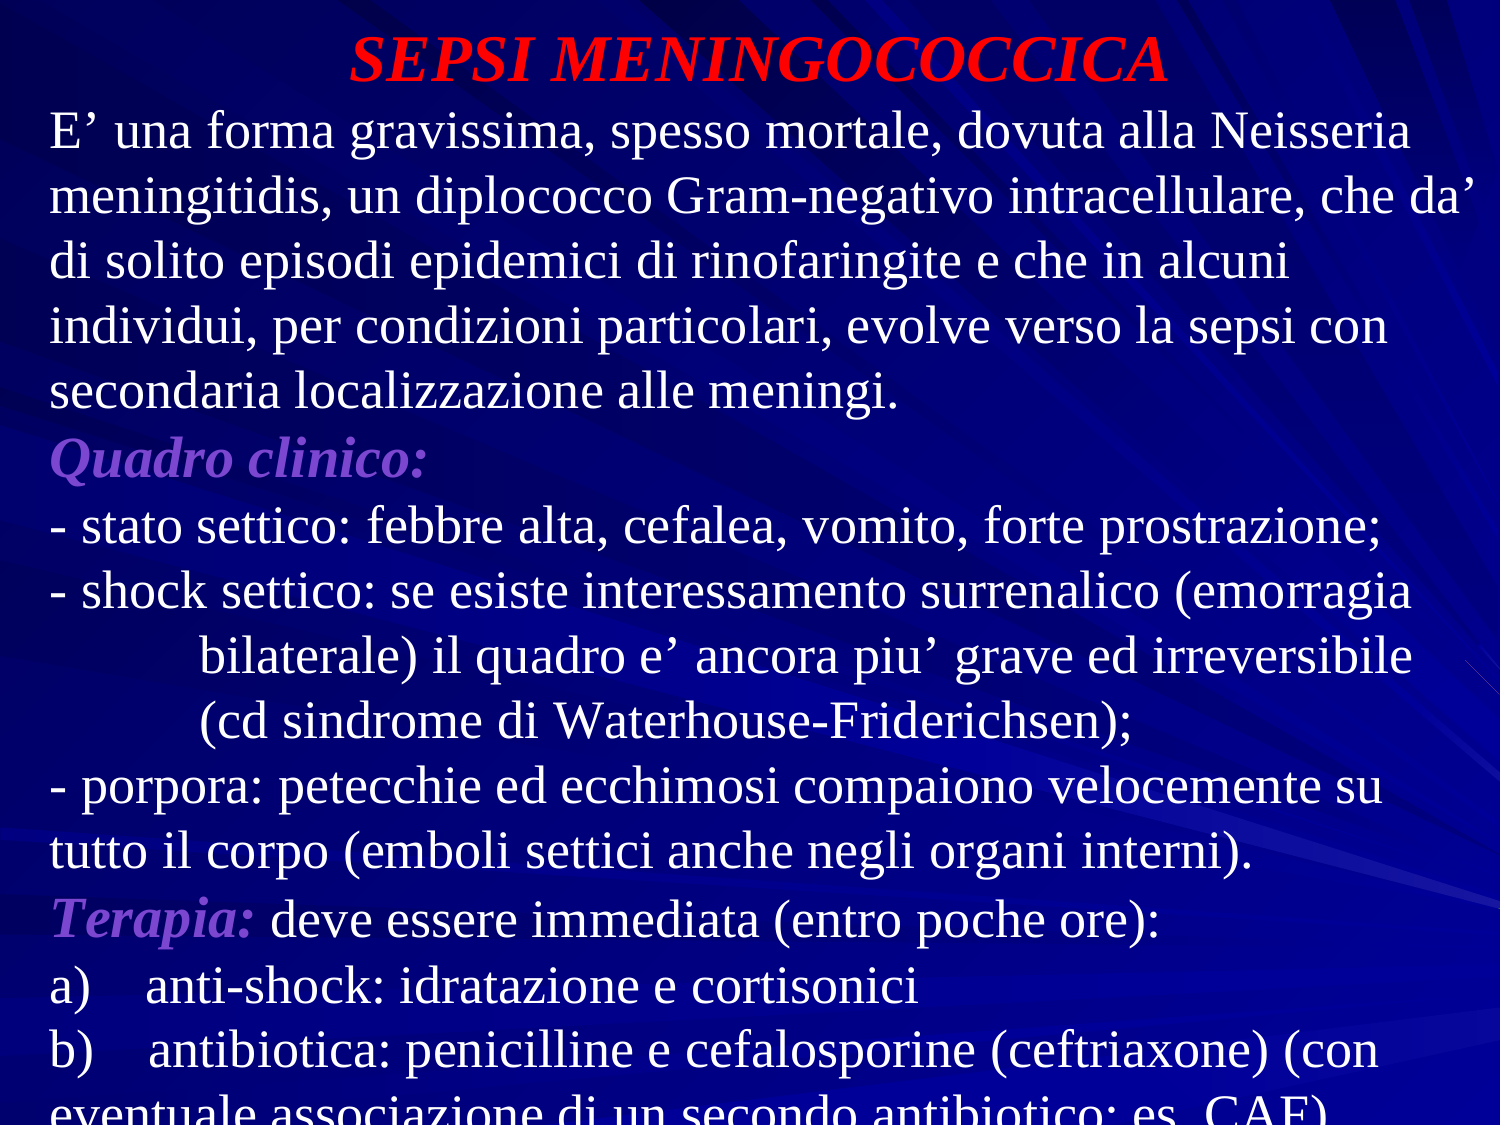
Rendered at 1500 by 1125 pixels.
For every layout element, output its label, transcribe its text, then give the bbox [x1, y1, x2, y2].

text_box SEPSI MENINGOCOCCICA E’ una forma gravissima, spesso mortale, dovuta alla Neisseria meningitidis, un diplococco Gram-negativo intracellulare, che da’ di solito episodi epidemici di rinofaringite e che in alcuni individui, per condizioni particolari, evolve verso la sepsi con secondaria localizzazione alle meningi. Quadro clinico: - stato settico: febbre alta, cefalea, vomito, forte prostrazione; - shock settico: se esiste interessamento surrenalico (emorragia bilaterale) il quadro e’ ancora piu’ grave ed irreversibile (cd sindrome di Waterhouse-Friderichsen); - porpora: petecchie ed ecchimosi compaiono velocemente su tutto il corpo (emboli settici anche negli organi interni). Terapia: deve essere immediata (entro poche ore): a) anti-shock: idratazione e cortisonici b) antibiotica: penicilline e cefalosporine (ceftriaxone) (con eventuale associazione di un secondo antibiotico: es. CAF) [34, 6, 1500, 1125]
